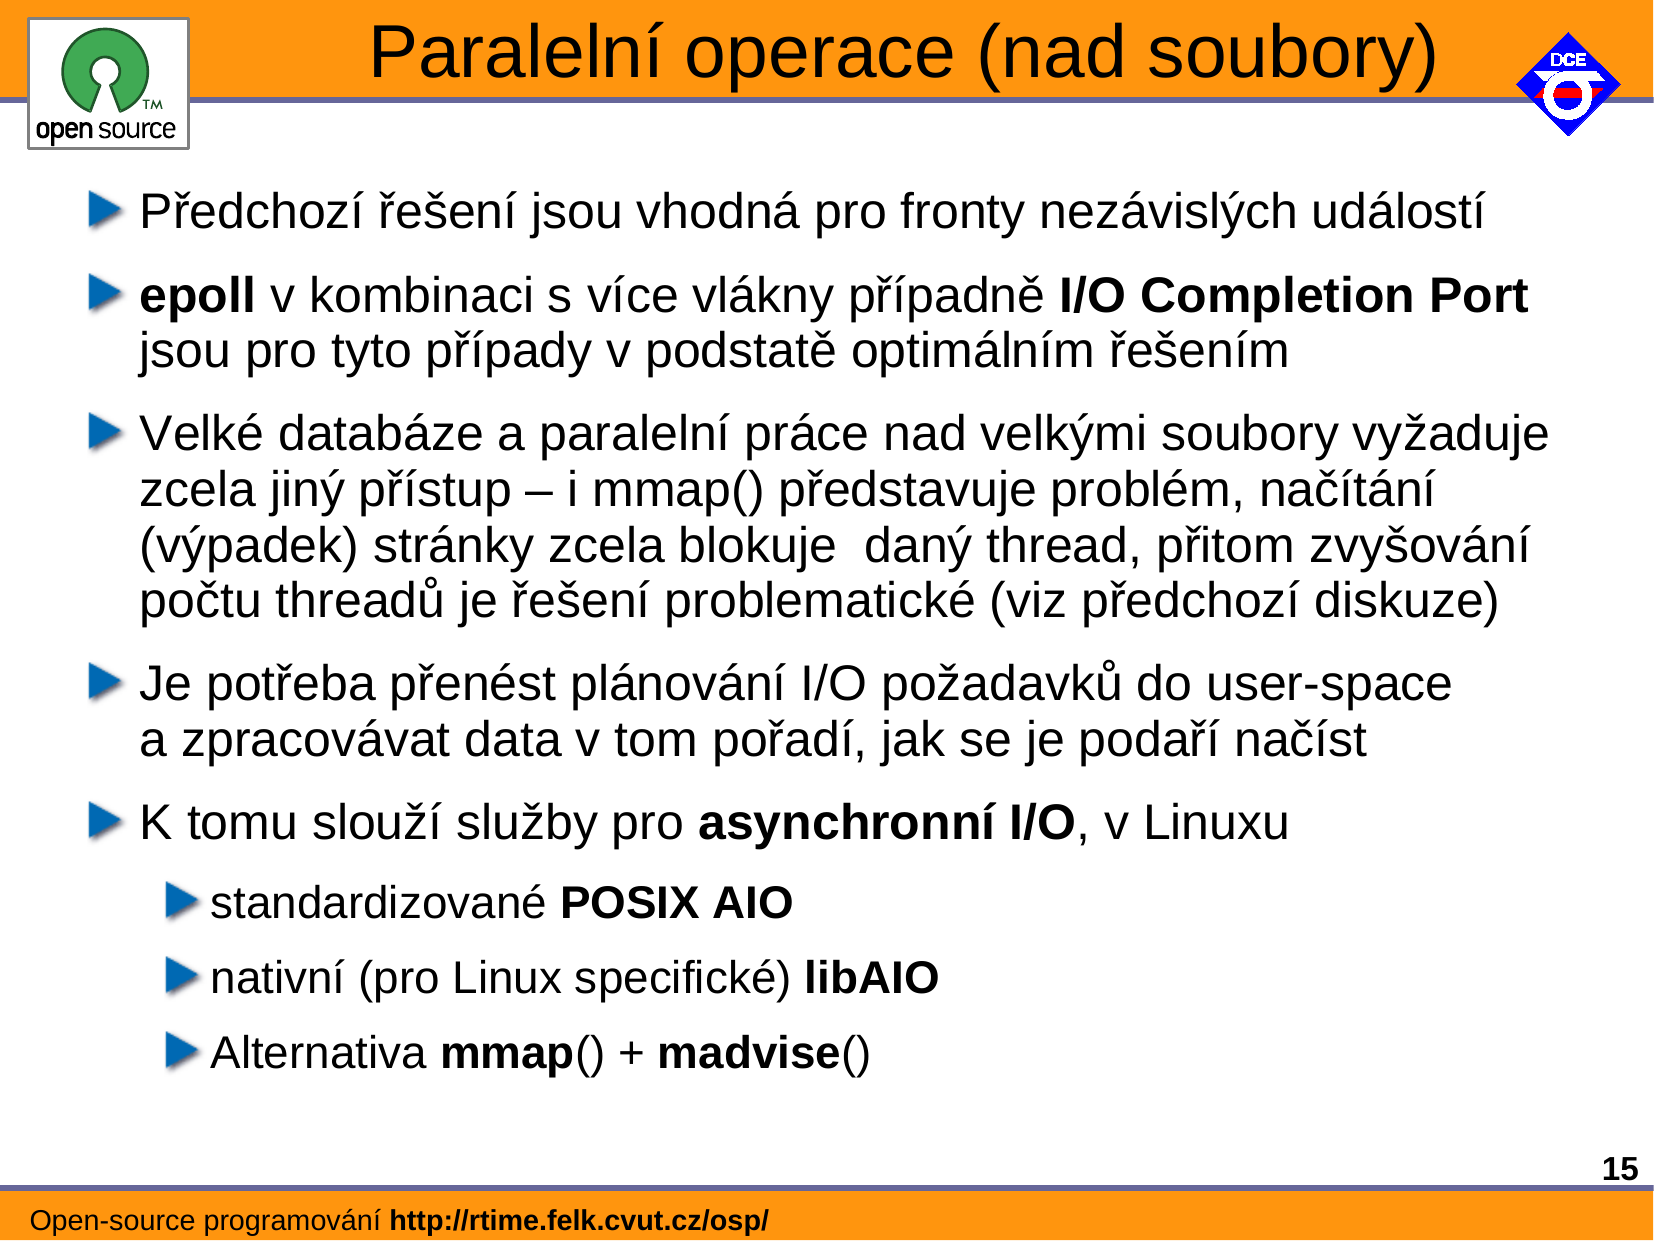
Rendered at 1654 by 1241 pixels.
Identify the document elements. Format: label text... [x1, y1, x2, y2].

title Paralelní operace (nad soubory) [178, 4, 1631, 98]
list Předchozí řešení jsou vhodná pro fronty nezávislých událostí epoll v kombinaci s více vlákny případně I/O Completion Port jsou pro tyto případy v podstatě optimálním řešením Velké databáze a paralelní práce nad velkými soubory vyžaduje zcela jiný přístup – i mmap() představuje problém, načítání (výpadek) stránky zcela blokuje daný thread, přitom zvyšování počtu threadů je řešení problematické (viz předchozí diskuze) Je potřeba přenést plánování I/O požadavků do user-space a zpracovávat data v tom pořadí, jak se je podaří načíst K tomu slouží služby pro asynchronní I/O, v Linuxu standardizované POSIX AIO nativní (pro Linux specifické) libAIO Alternativa mmap() + madvise() [68, 183, 1592, 1170]
